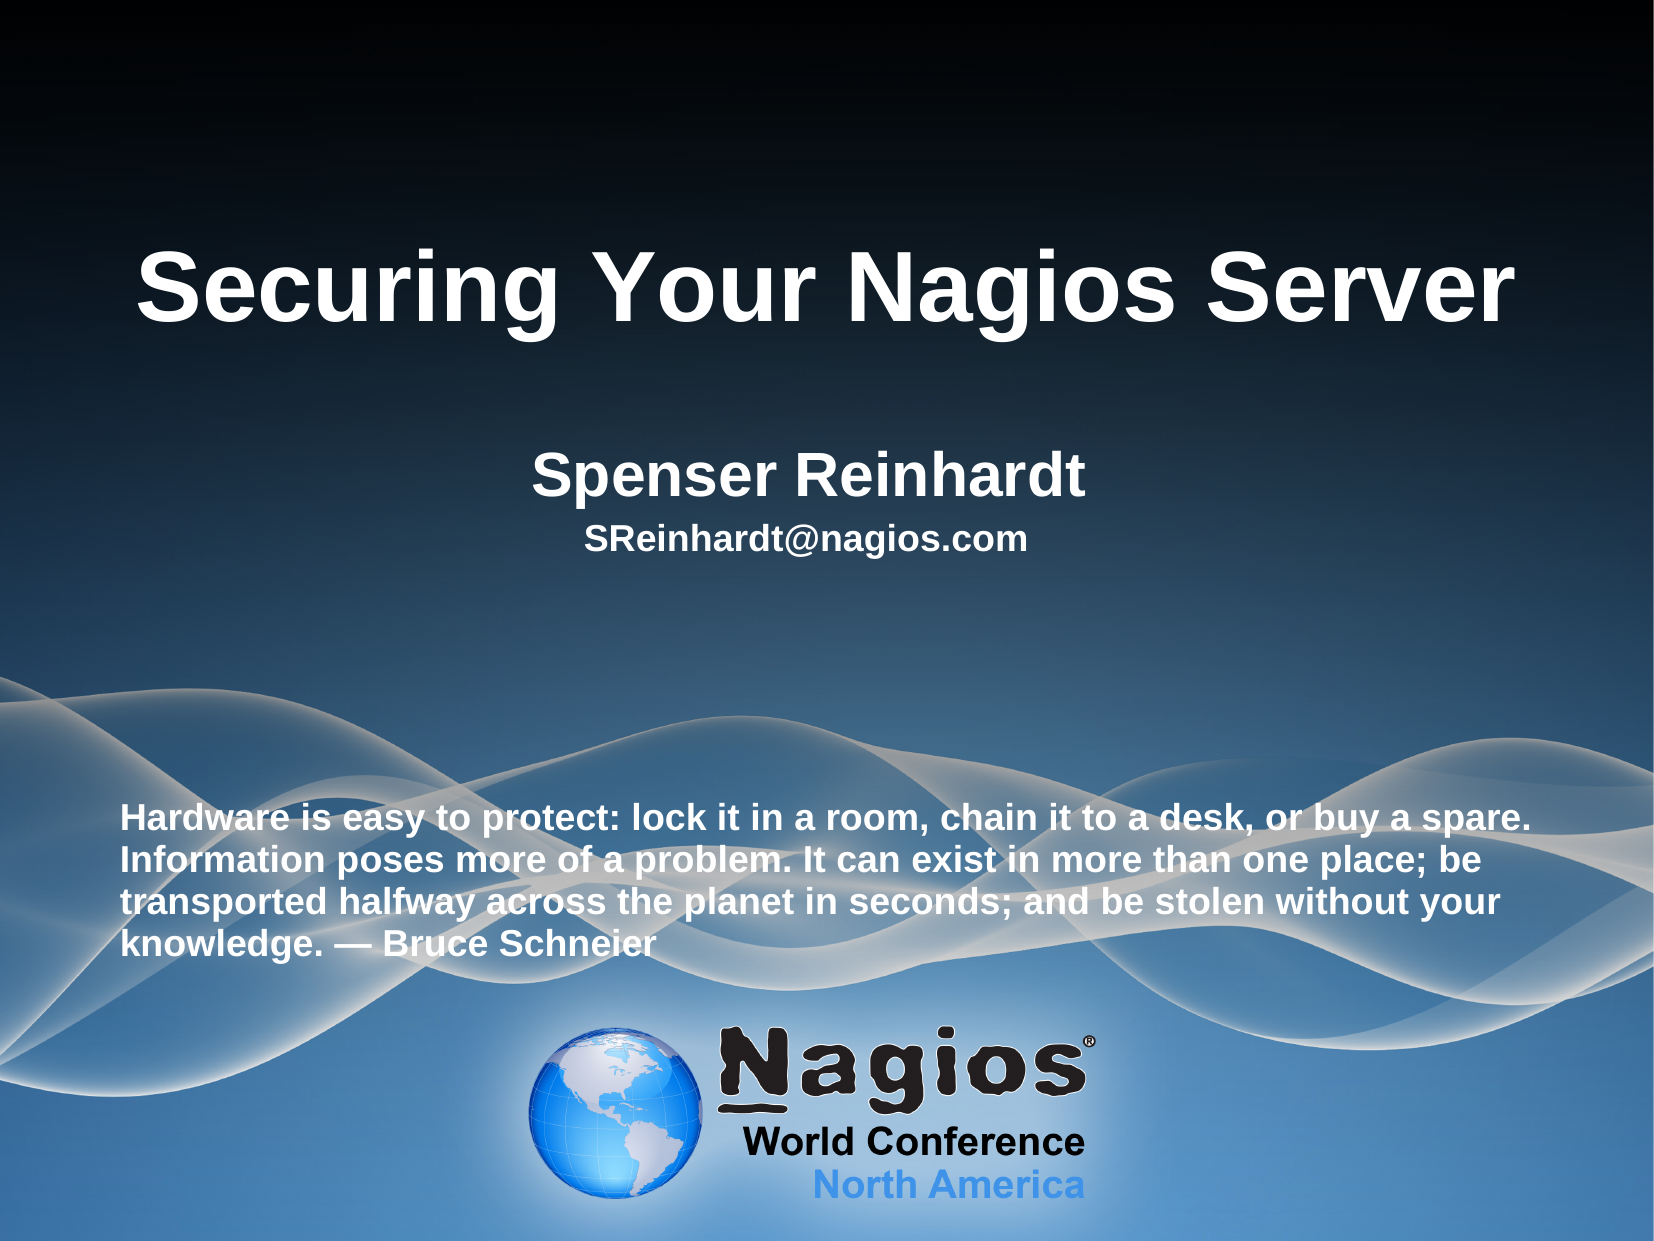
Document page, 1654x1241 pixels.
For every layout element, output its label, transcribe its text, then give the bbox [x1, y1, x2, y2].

text_box Hardware is easy to protect: lock it in a room, chain it to a desk, or buy a spare. Information poses more of a problem. It can exist in more than one place; be transported halfway across the planet in seconds; and be stolen without your knowledge. — Bruce Schneier [105, 789, 1549, 978]
text_box Spenser Reinhardt [0, 432, 1636, 520]
text_box SReinhardt@nagios.com [519, 509, 1093, 568]
picture [0, 0, 1654, 1241]
text_box Securing Your Nagios Server [120, 224, 1534, 351]
